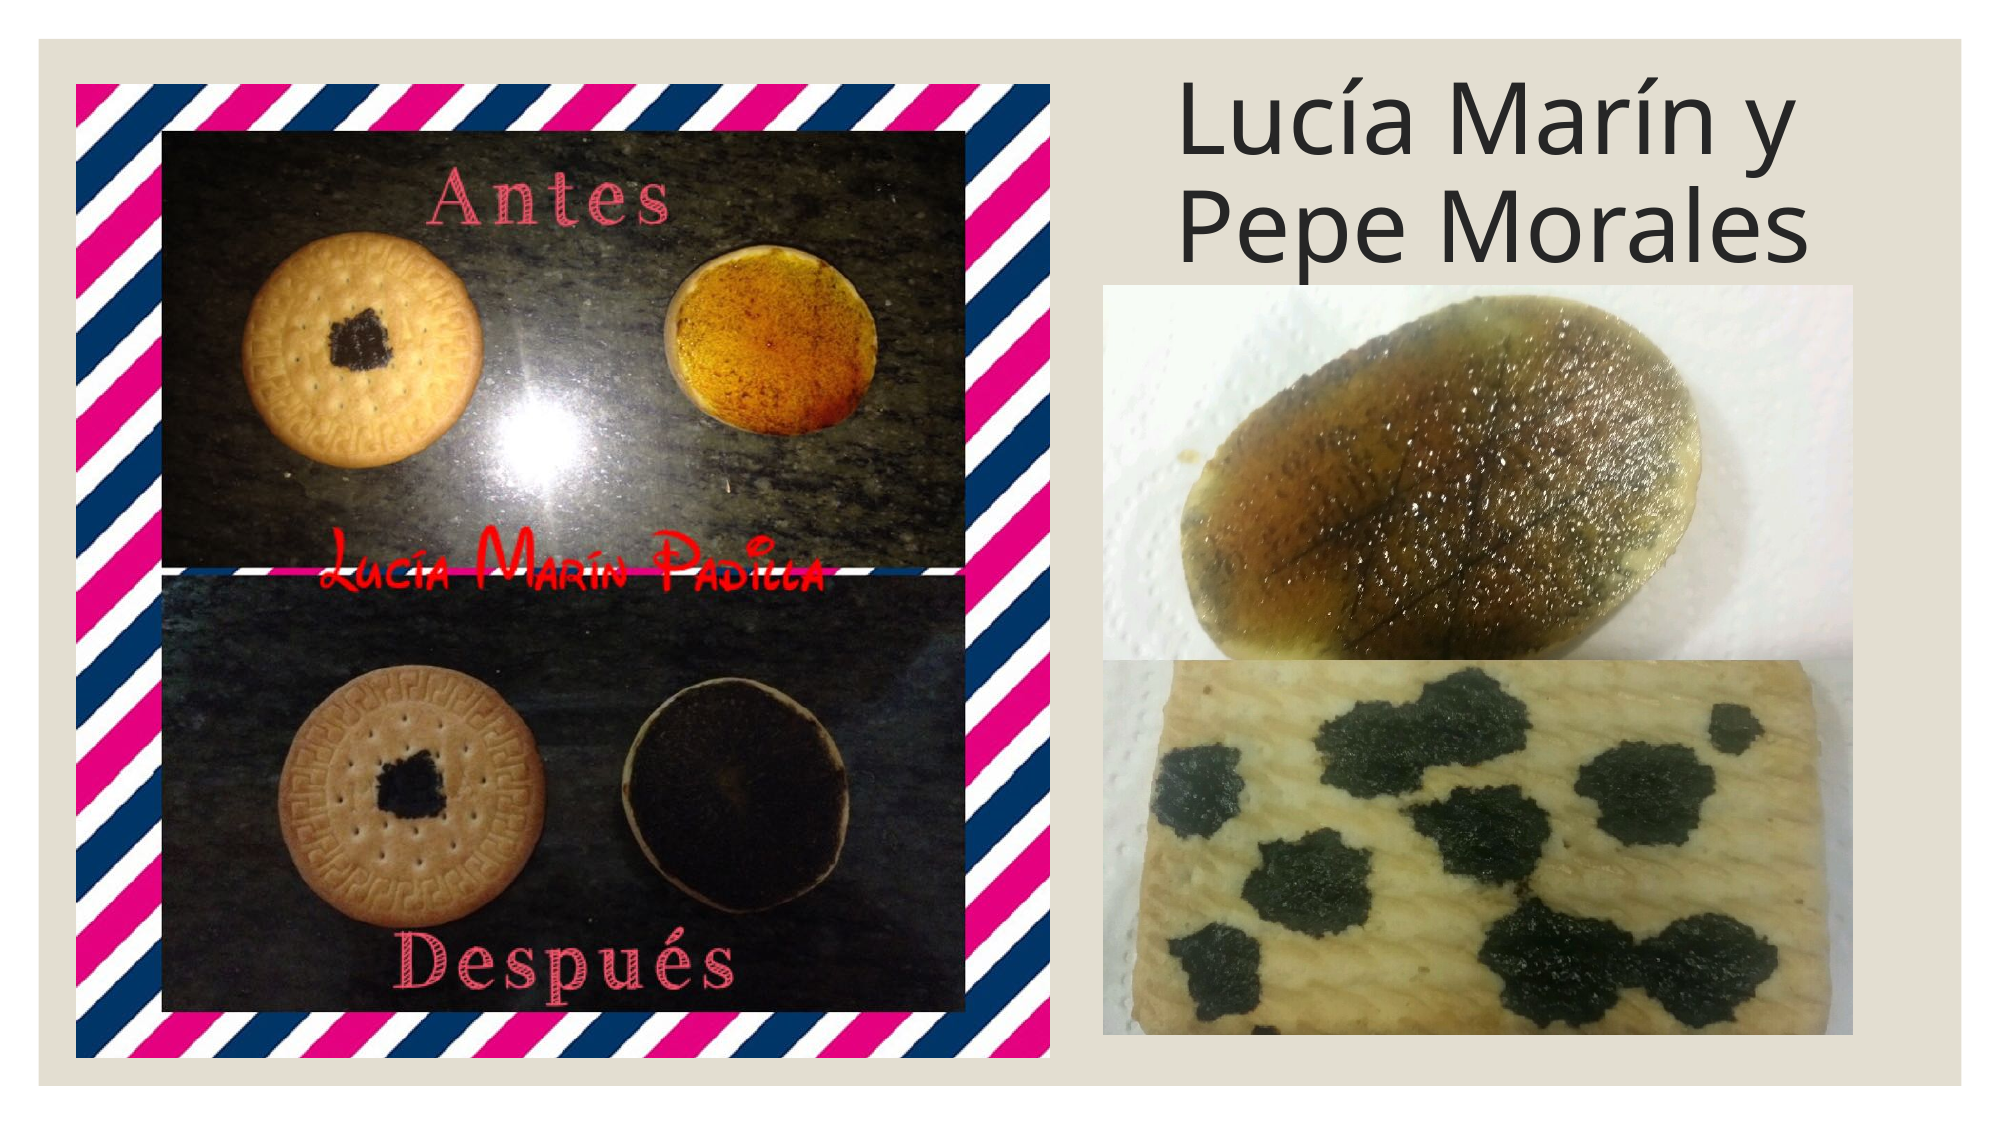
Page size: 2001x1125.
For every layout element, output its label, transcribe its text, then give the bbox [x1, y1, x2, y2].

picture [1103, 285, 1853, 1035]
title Lucía Marín y Pepe Morales [1159, 60, 1881, 286]
picture [76, 84, 1050, 1058]
